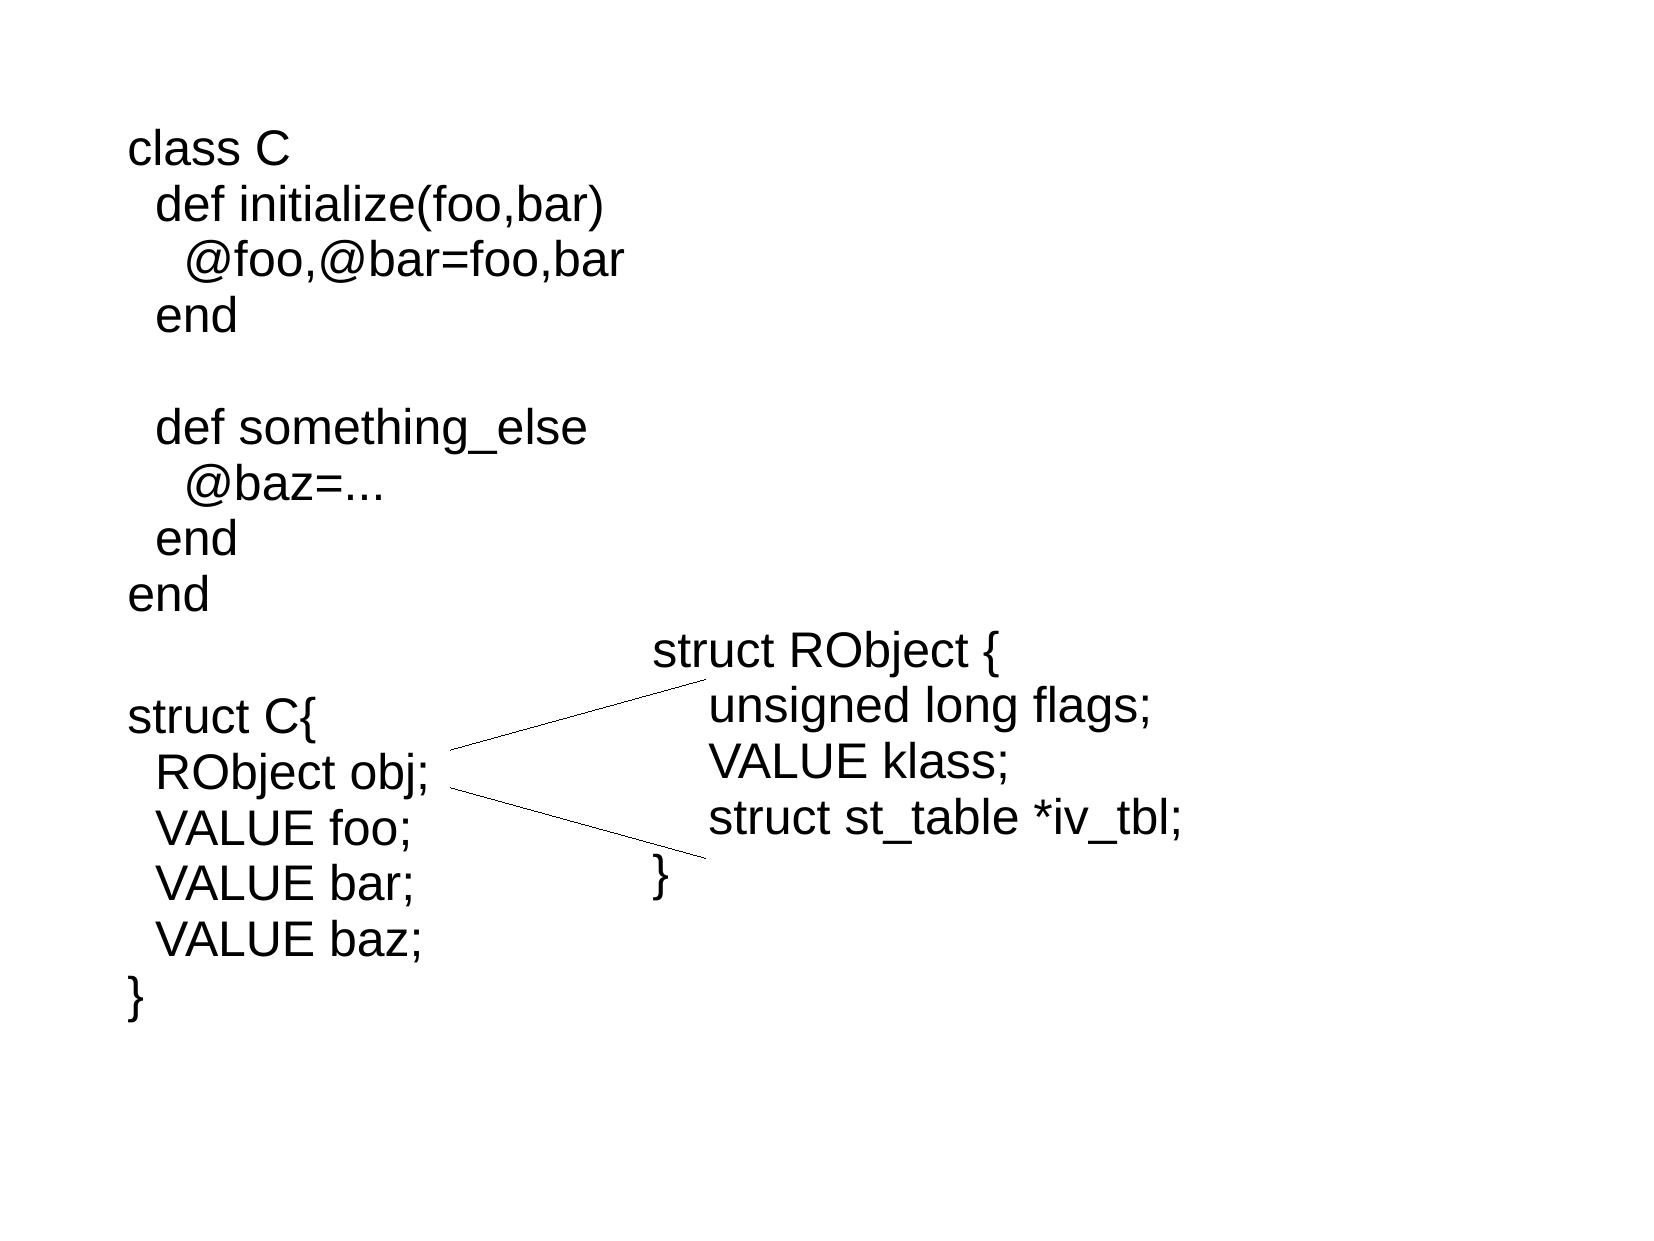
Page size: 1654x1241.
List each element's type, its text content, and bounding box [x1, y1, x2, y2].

text_box class C def initialize(foo,bar) @foo,@bar=foo,bar end def something_else @baz=... end end [112, 112, 826, 630]
text_box struct C{ RObject obj; VALUE foo; VALUE bar; VALUE baz; } [112, 681, 446, 1031]
text_box struct RObject { unsigned long flags; VALUE klass; struct st_table *iv_tbl; } [637, 614, 1199, 909]
